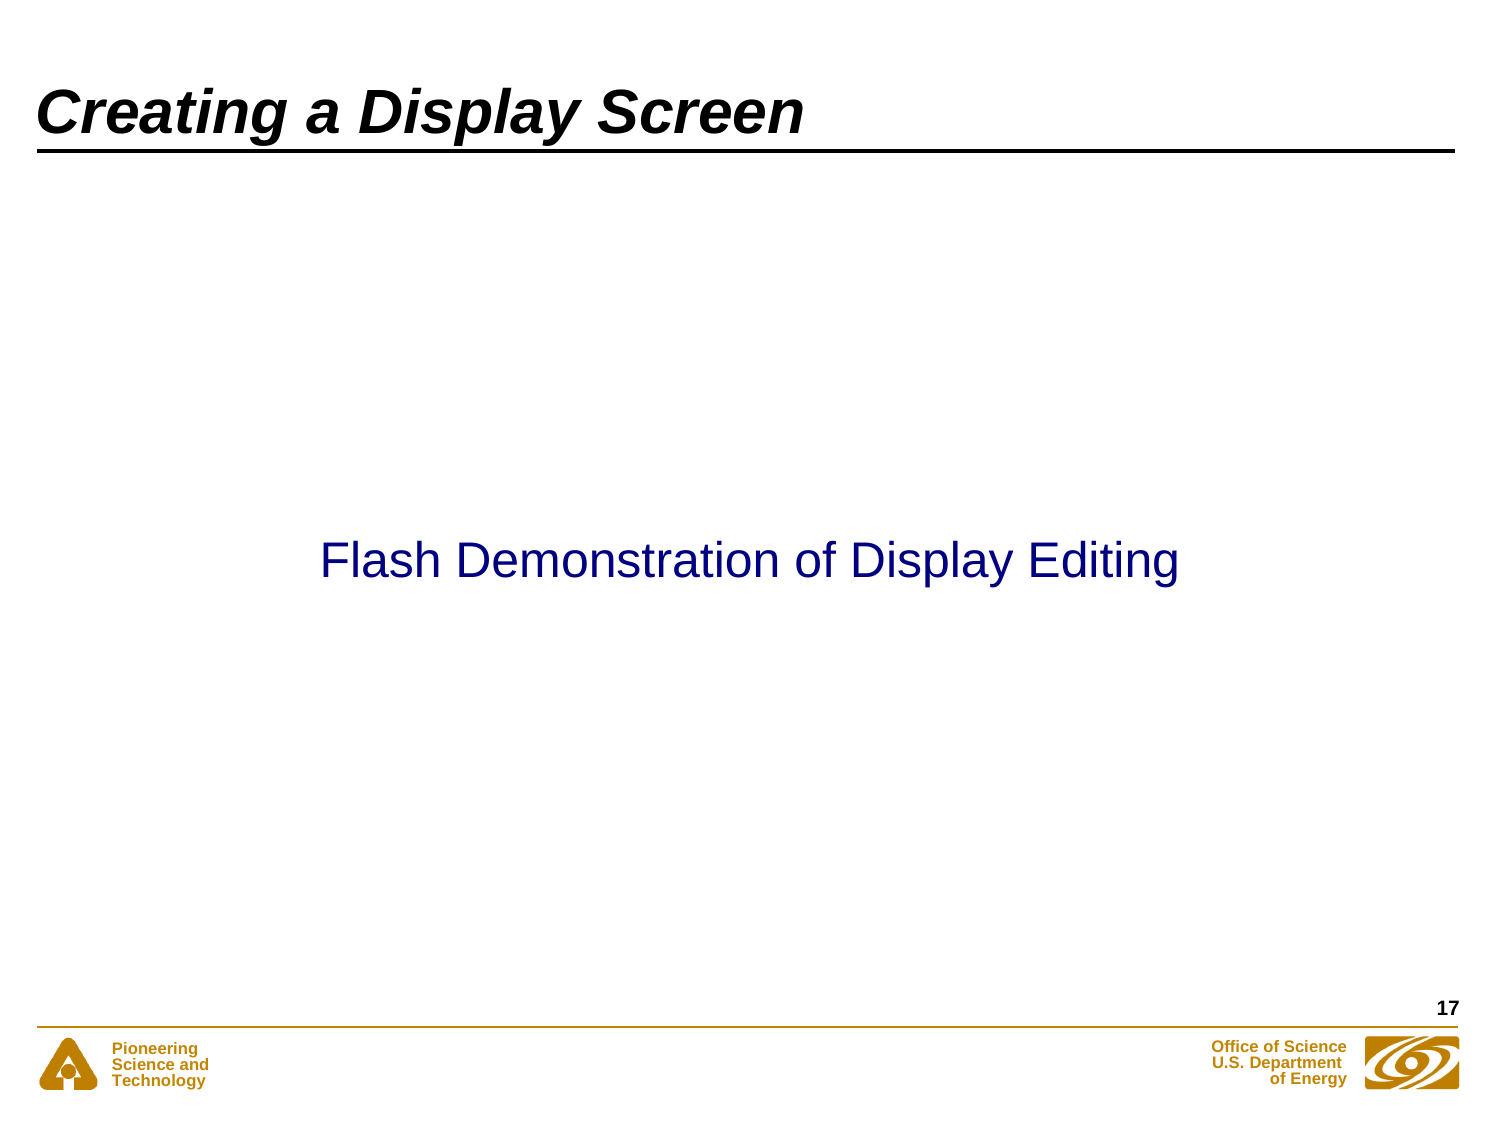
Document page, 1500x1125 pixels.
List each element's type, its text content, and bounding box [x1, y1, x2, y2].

picture [35, 1034, 101, 1094]
title Creating a Display Screen [21, 75, 1459, 154]
text_box Flash Demonstration of Display Editing [274, 524, 1226, 601]
picture [1362, 1032, 1463, 1093]
